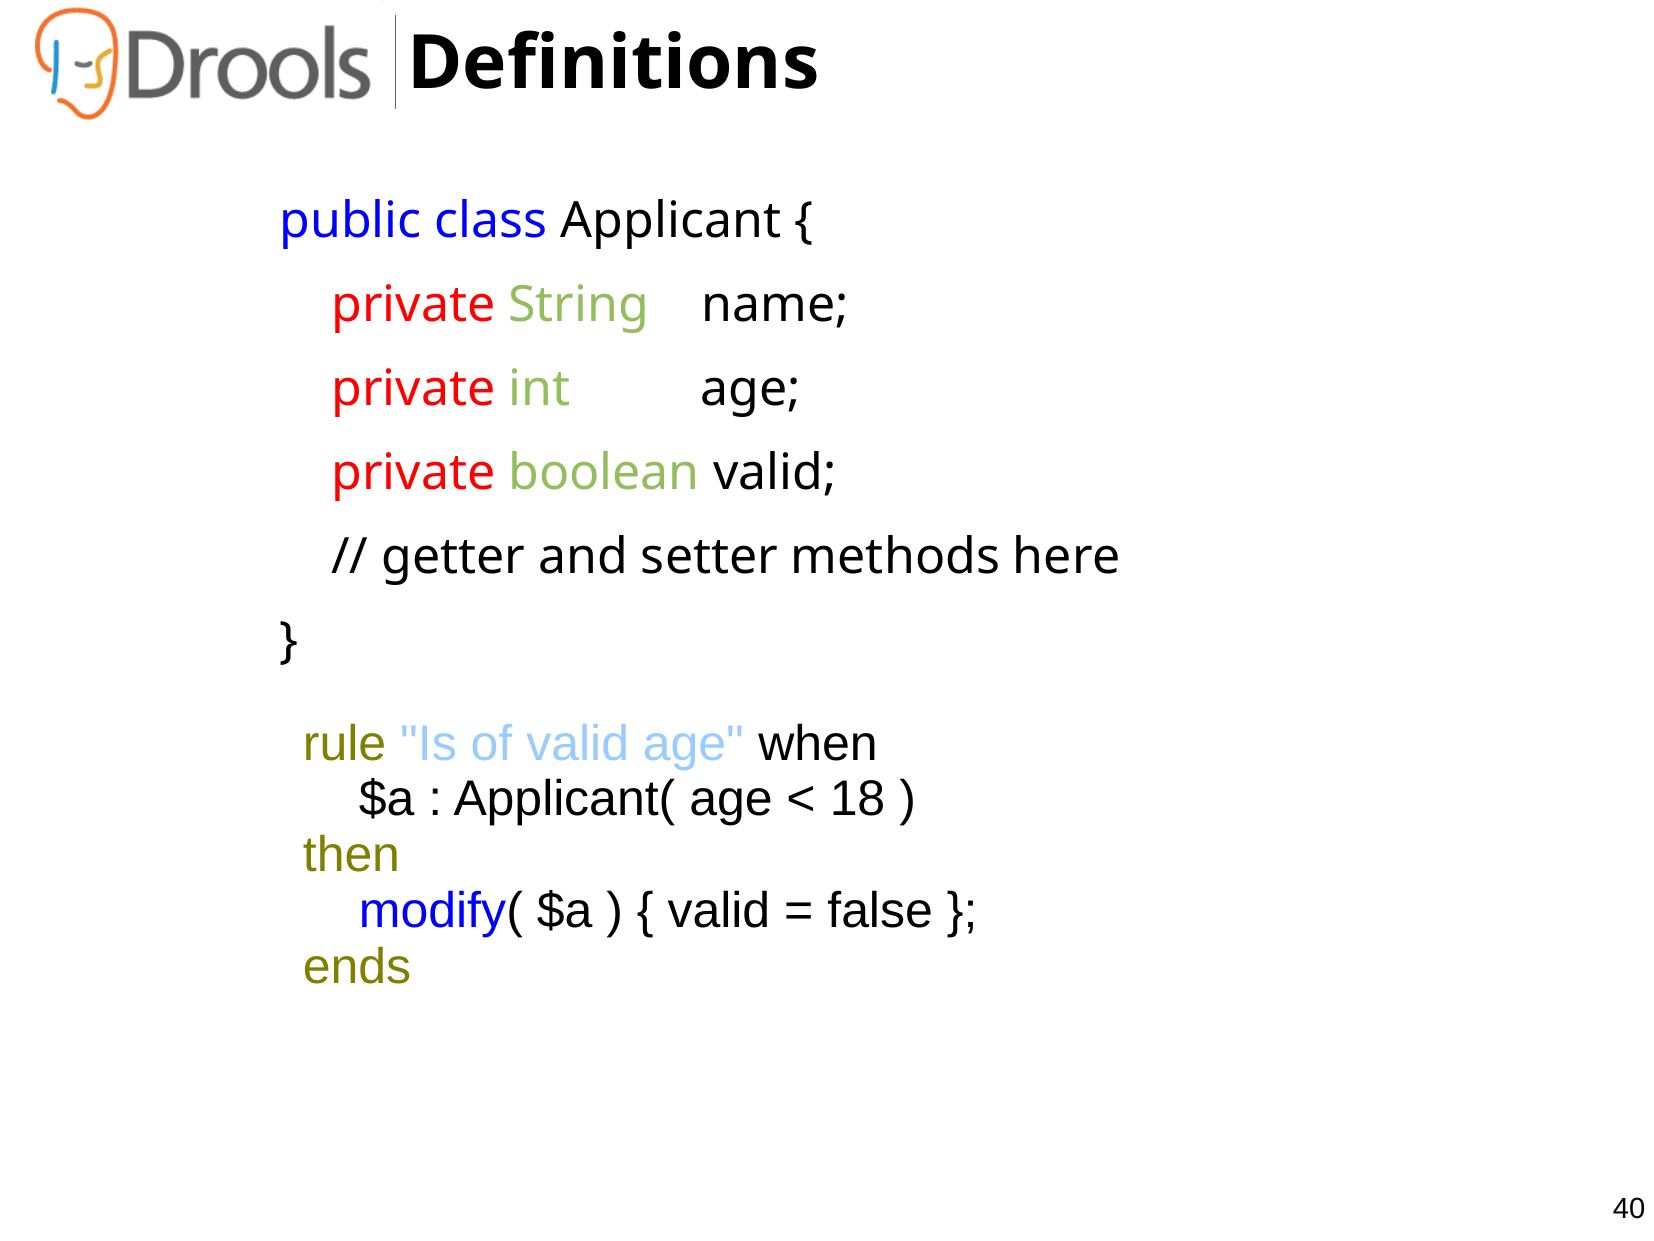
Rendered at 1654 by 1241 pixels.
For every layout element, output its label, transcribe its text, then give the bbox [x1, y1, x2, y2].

title Definitions [407, 6, 1618, 113]
list public class Applicant { private String name; private int age; private boolean valid; // getter and setter methods here } [279, 183, 1392, 670]
picture [29, 0, 384, 126]
text_box rule "Is of valid age" when $a : Applicant( age < 18 ) then modify( $a ) { valid = false }; ends [288, 707, 1254, 1057]
